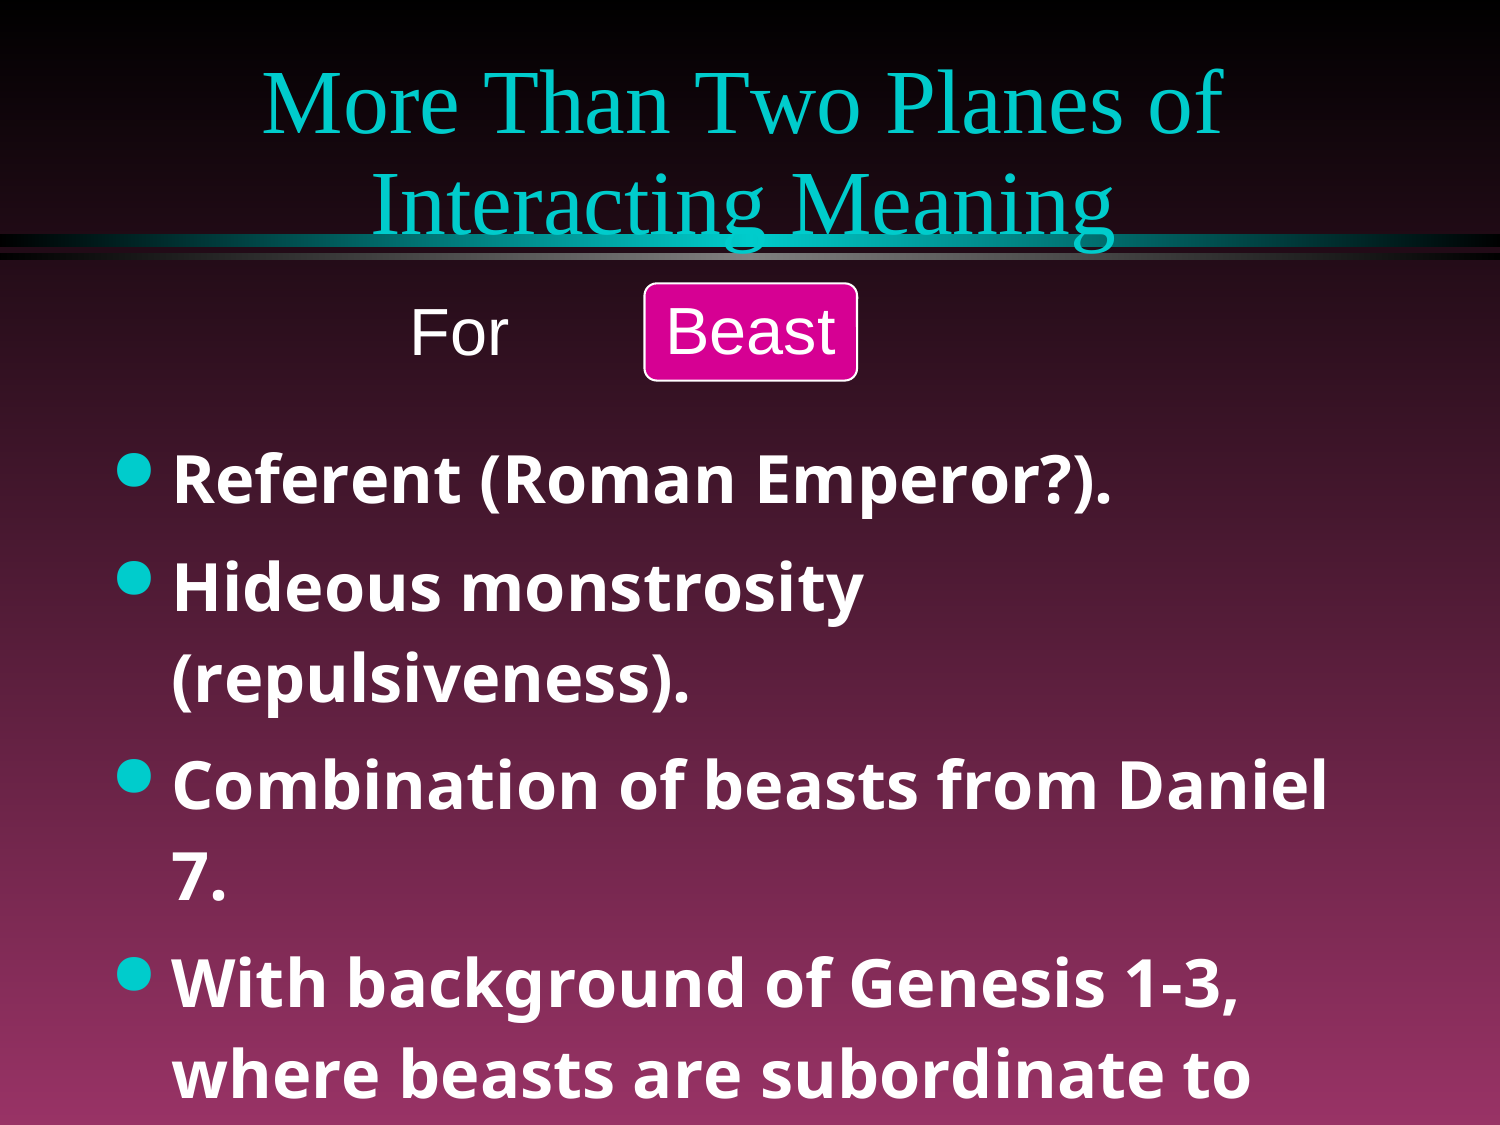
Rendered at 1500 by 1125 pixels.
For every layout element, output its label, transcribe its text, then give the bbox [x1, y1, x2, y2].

text_box Beast [677, 313, 697, 328]
text_box Beast [647, 283, 858, 381]
list Referent (Roman Emperor?). Hideous monstrosity (repulsiveness). Combination of beasts from Daniel 7. With background of Genesis 1-3, where beasts are subordinate to man. [99, 425, 1388, 1001]
text_box Beast [677, 332, 700, 349]
text_box For [394, 287, 672, 378]
title More Than Two Planes of Interacting Meaning [99, 43, 1388, 263]
